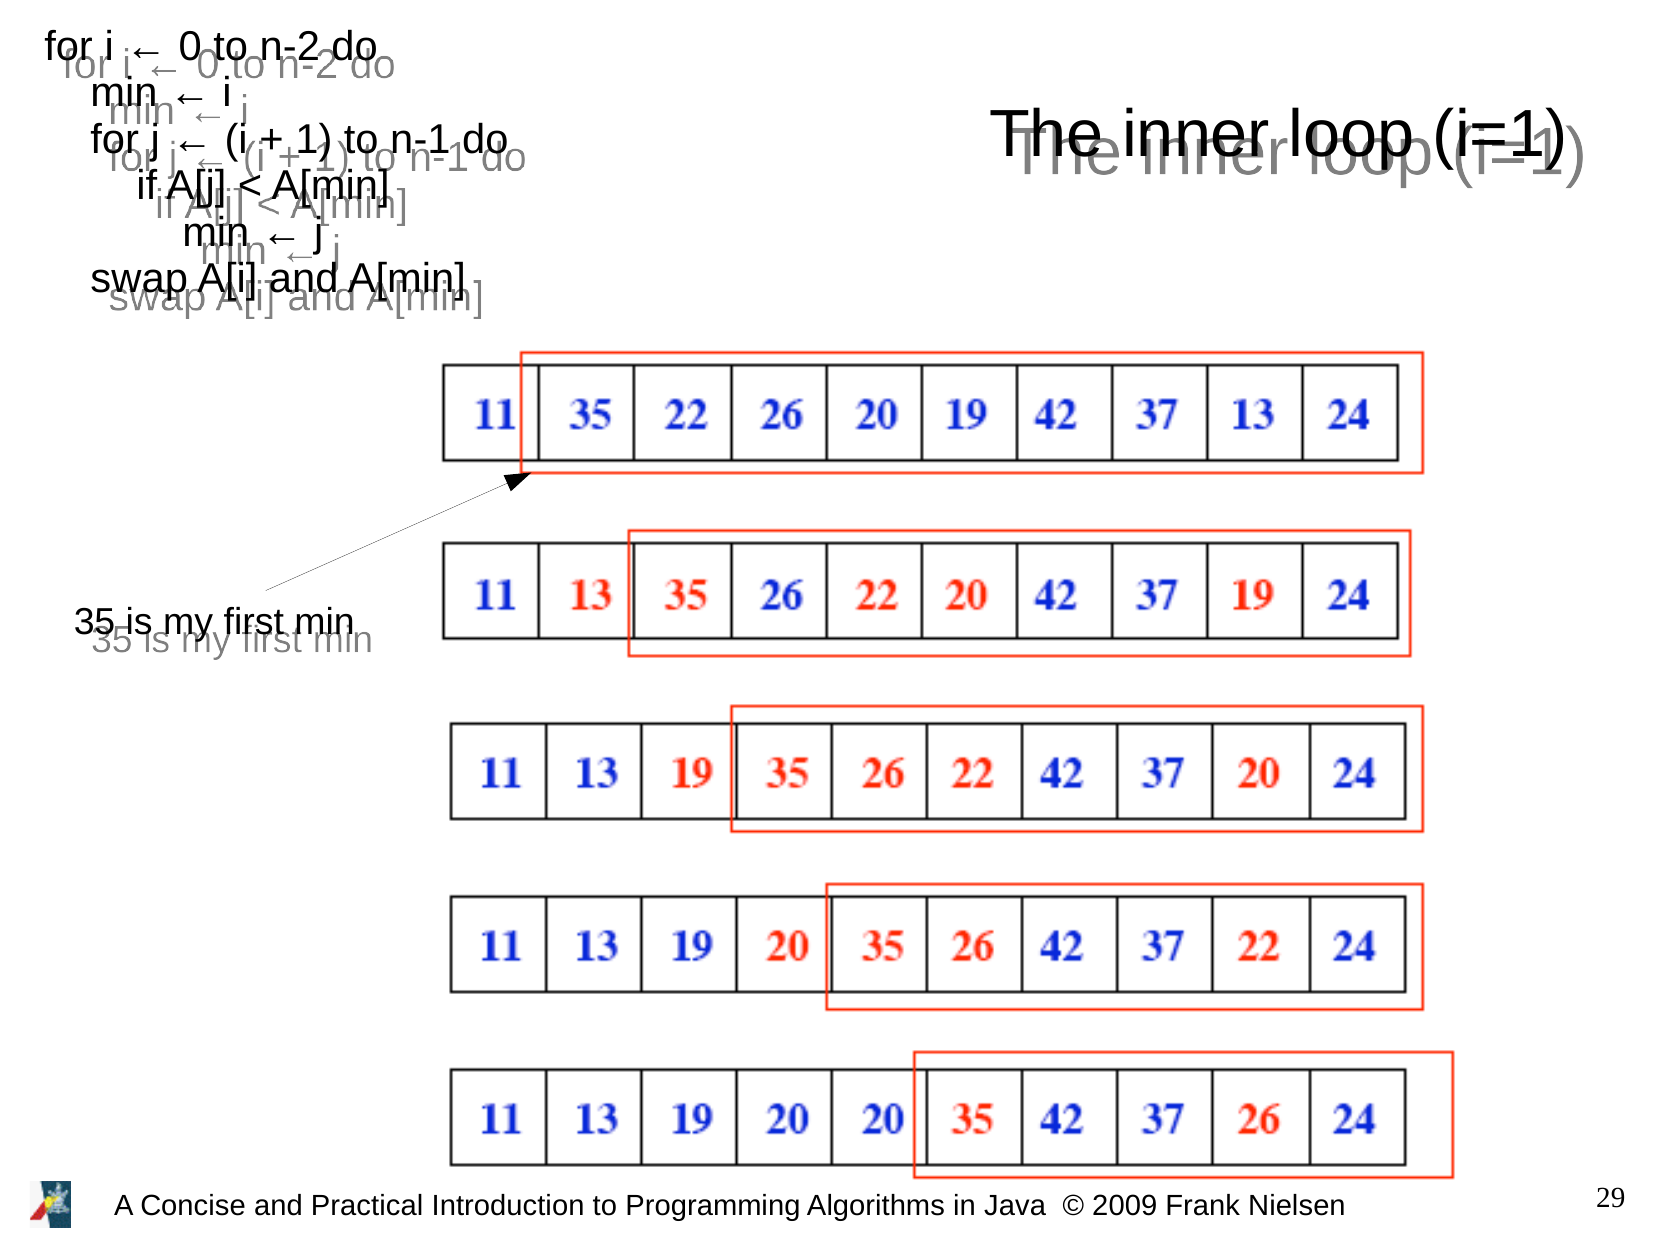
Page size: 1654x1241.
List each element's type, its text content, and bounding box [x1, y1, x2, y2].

picture [29, 1181, 71, 1228]
text_box The inner loop (i=1) [974, 88, 1584, 179]
picture [413, 322, 1565, 1182]
text_box 35 is my first min [59, 592, 370, 650]
text_box for i ← 0 to n-2 do min ← i for j ← (i + 1) to n-1 do if A[j] < A[min] min ← j swap A[i] and A[min] [29, 72, 833, 384]
text_box [0, 0, 1654, 72]
